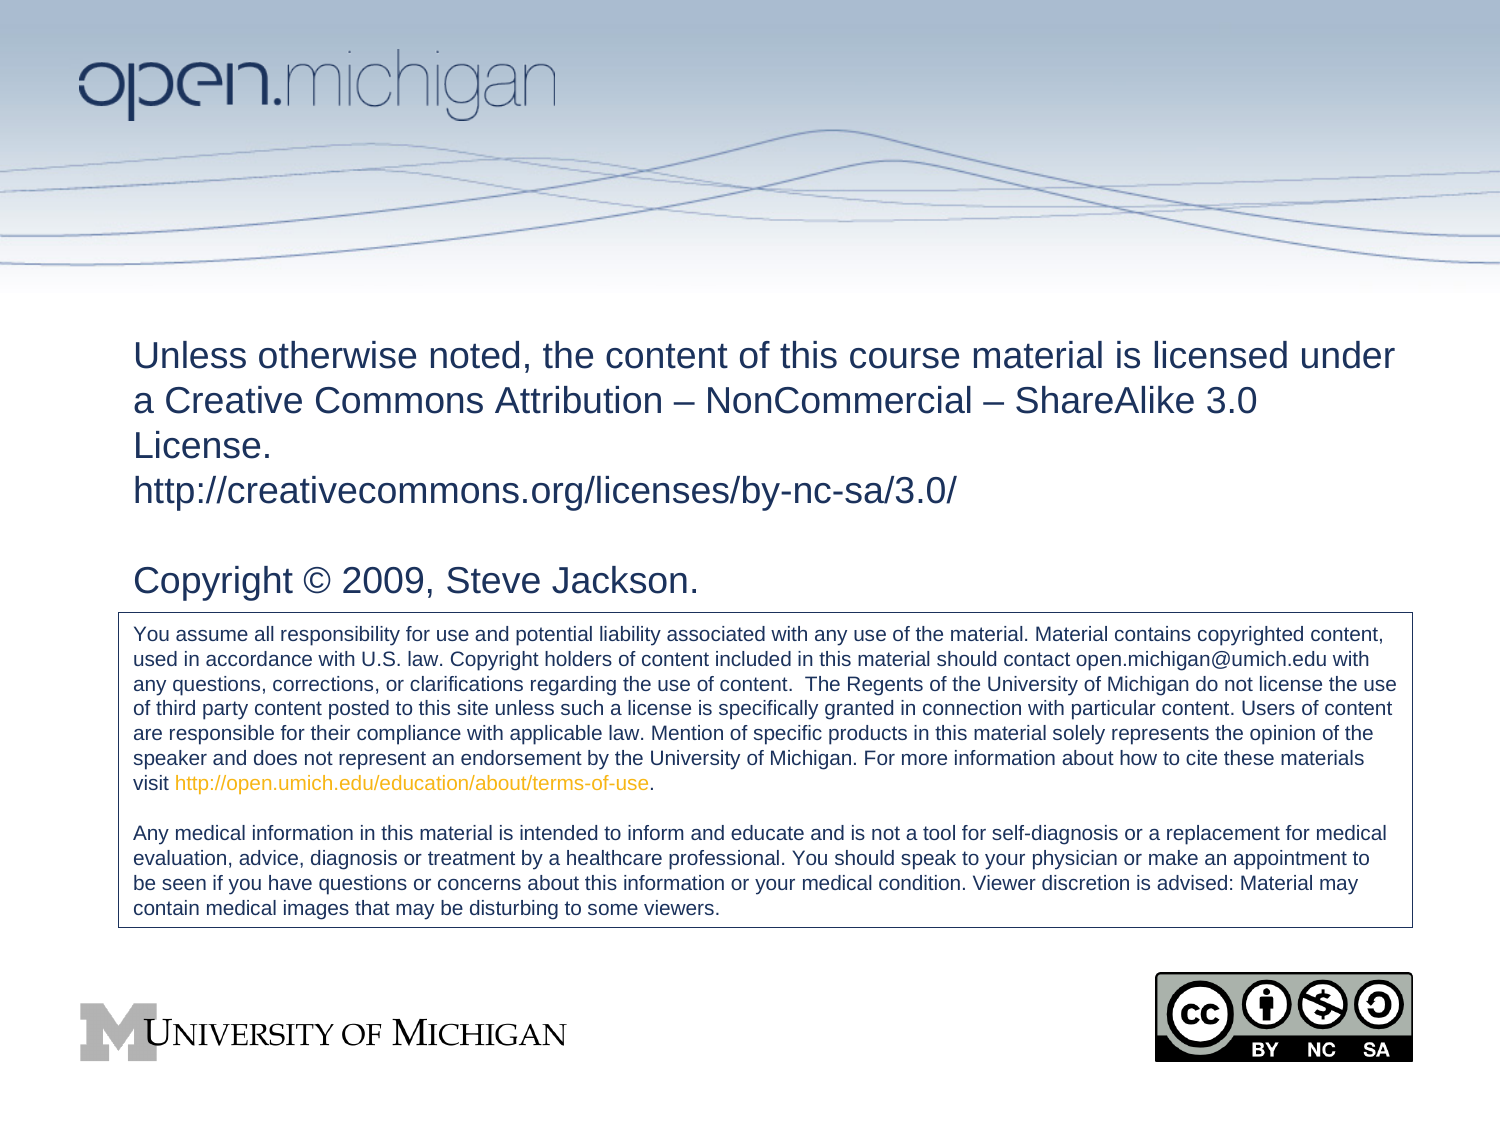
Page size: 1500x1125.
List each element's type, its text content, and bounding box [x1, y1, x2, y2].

picture [79, 1002, 567, 1062]
text_box You assume all responsibility for use and potential liability associated with any use of the material. Material contains copyrighted content, used in accordance with U.S. law. Copyright holders of content included in this material should contact open.michigan@umich.edu with any questions, corrections, or clarifications regarding the use of content. The Regents of the University of Michigan do not license the use of third party content posted to this site unless such a license is specifically granted in connection with particular content. Users of content are responsible for their compliance with applicable law. Mention of specific products in this material solely represents the opinion of the speaker and does not represent an endorsement by the University of Michigan. For more information about how to cite these materials visit http://open.umich.edu/education/about/terms-of-use. Any medical information in this material is intended to inform and educate and is not a tool for self-diagnosis or a replacement for medical evaluation, advice, diagnosis or treatment by a healthcare professional. You should speak to your physician or make an appointment to be seen if you have questions or concerns about this information or your medical condition. Viewer discretion is advised: Material may contain medical images that may be disturbing to some viewers. [118, 612, 1413, 928]
text_box Unless otherwise noted, the content of this course material is licensed under a Creative Commons Attribution – NonCommercial – ShareAlike 3.0 License. http://creativecommons.org/licenses/by-nc-sa/3.0/ Copyright © 2009, Steve Jackson. [118, 323, 1413, 610]
picture [1155, 972, 1413, 1062]
picture [0, 0, 1500, 293]
